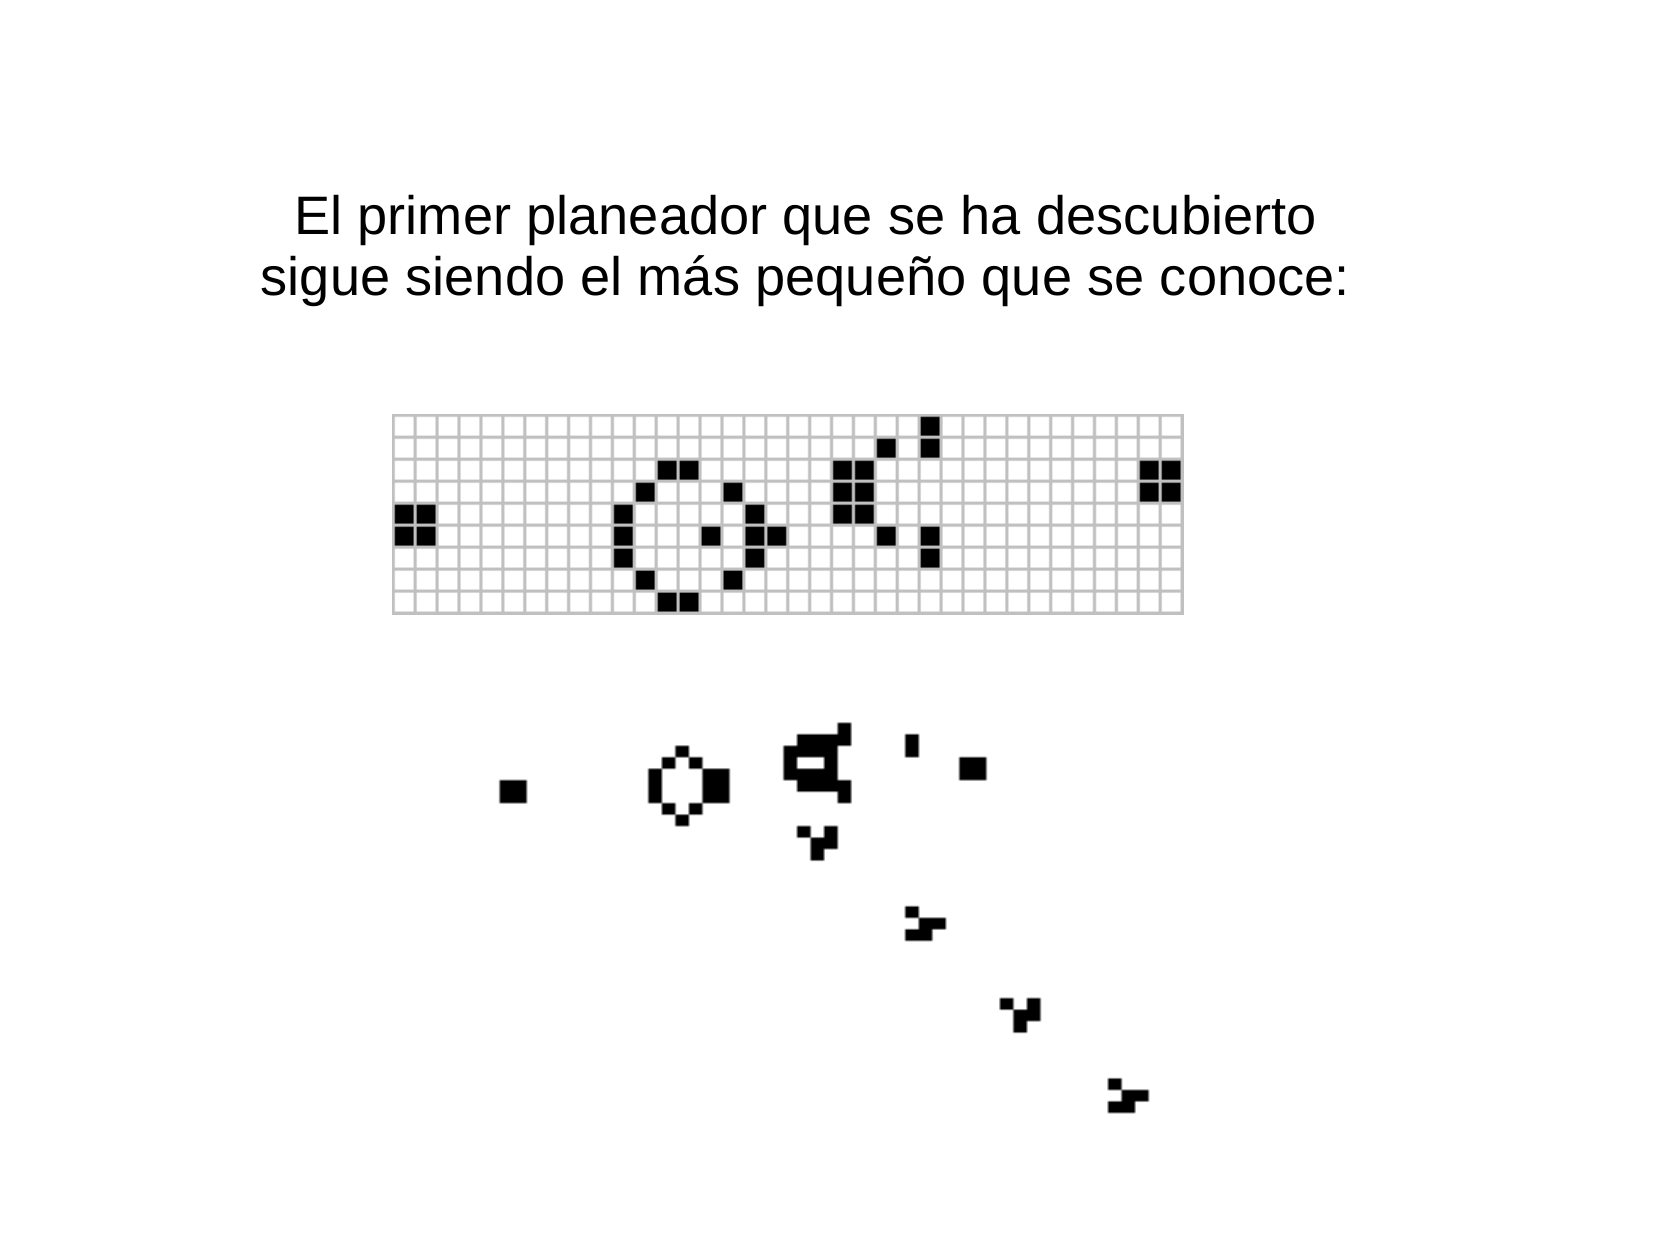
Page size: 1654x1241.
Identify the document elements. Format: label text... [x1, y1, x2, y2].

picture [392, 414, 1184, 615]
picture [487, 712, 1163, 1126]
text_box El primer planeador que se ha descubierto sigue siendo el más pequeño que se conoce: [225, 178, 1388, 413]
